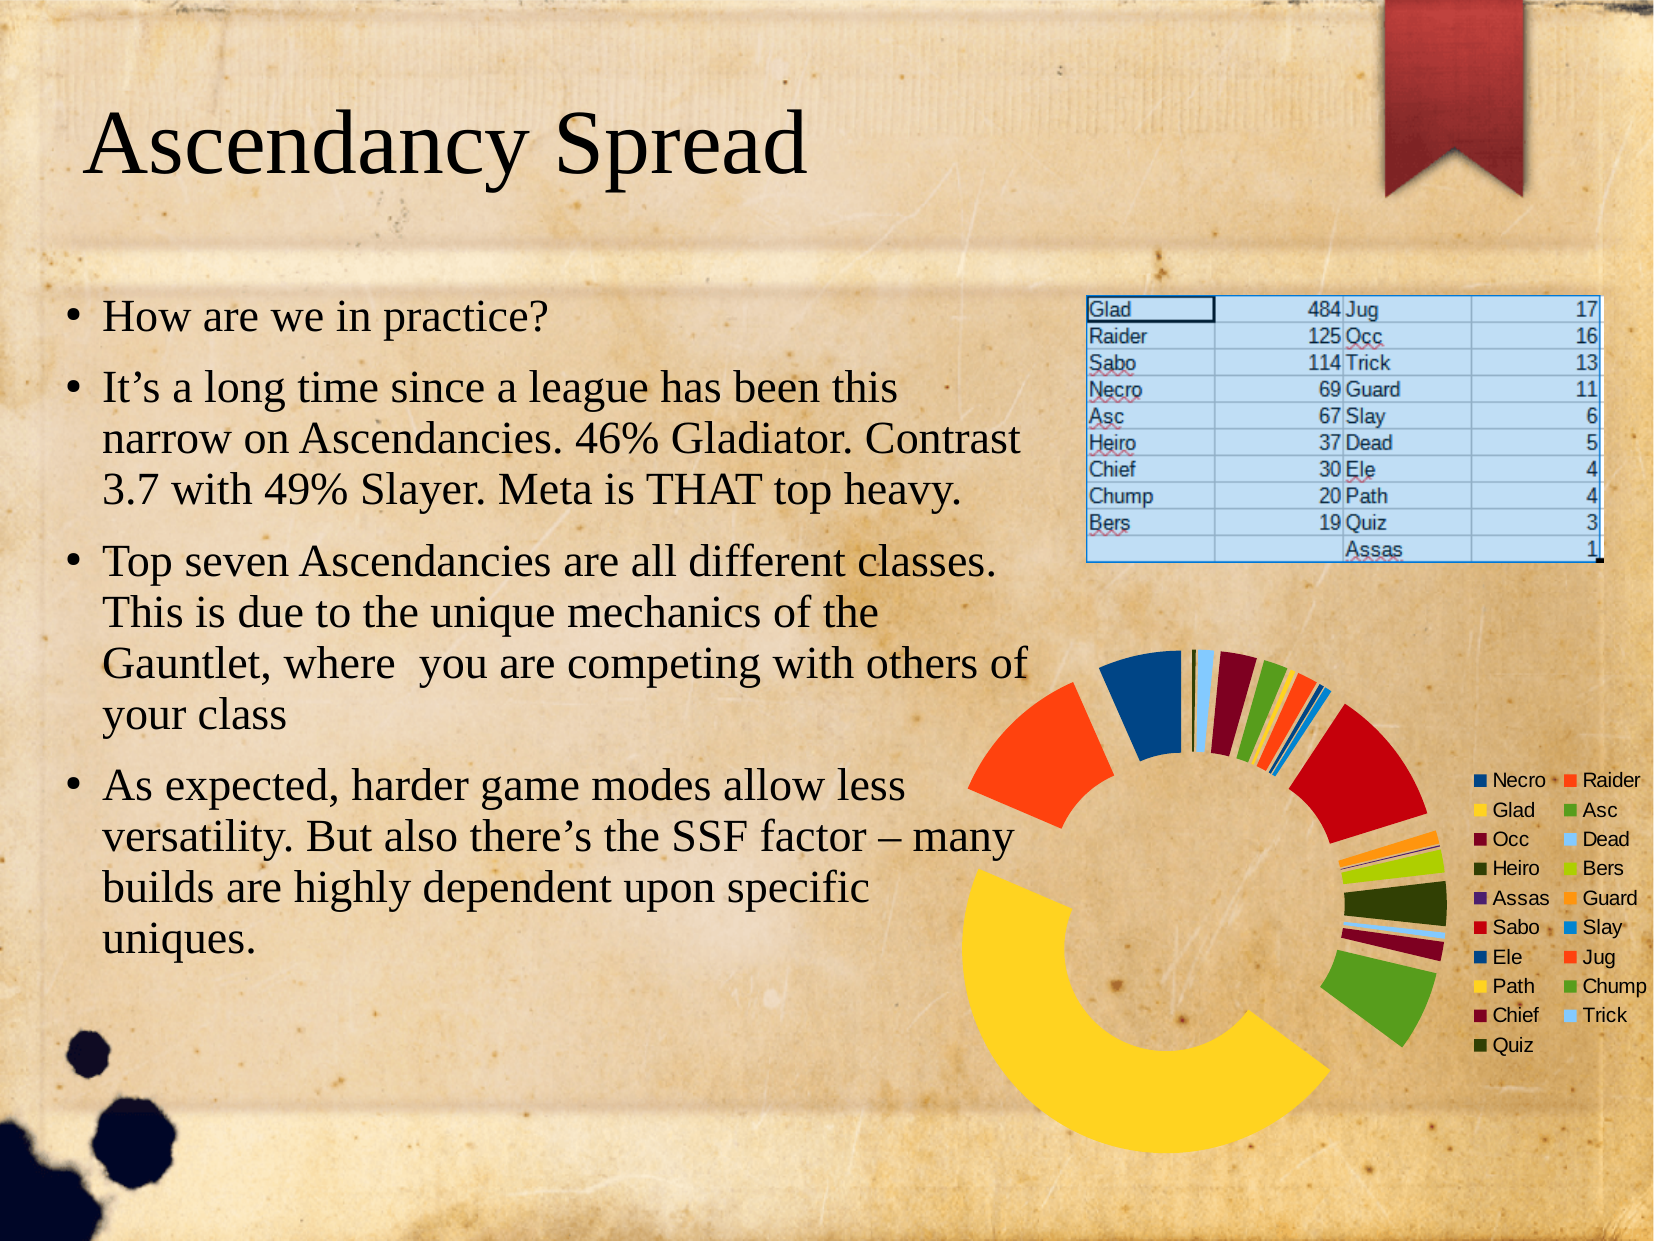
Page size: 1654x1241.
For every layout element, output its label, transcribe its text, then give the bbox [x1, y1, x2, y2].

list How are we in practice? It’s a long time since a league has been this narrow on Ascendancies. 46% Gladiator. Contrast 3.7 with 49% Slayer. Meta is THAT top heavy. Top seven Ascendancies are all different classes. This is due to the unique mechanics of the Gauntlet, where you are competing with others of your class As expected, harder game modes allow less versatility. But also there’s the SSF factor – many builds are highly dependent upon specific uniques. [53, 290, 1034, 1010]
picture [0, 0, 1654, 1241]
title Ascendancy Spread [82, 49, 1347, 237]
